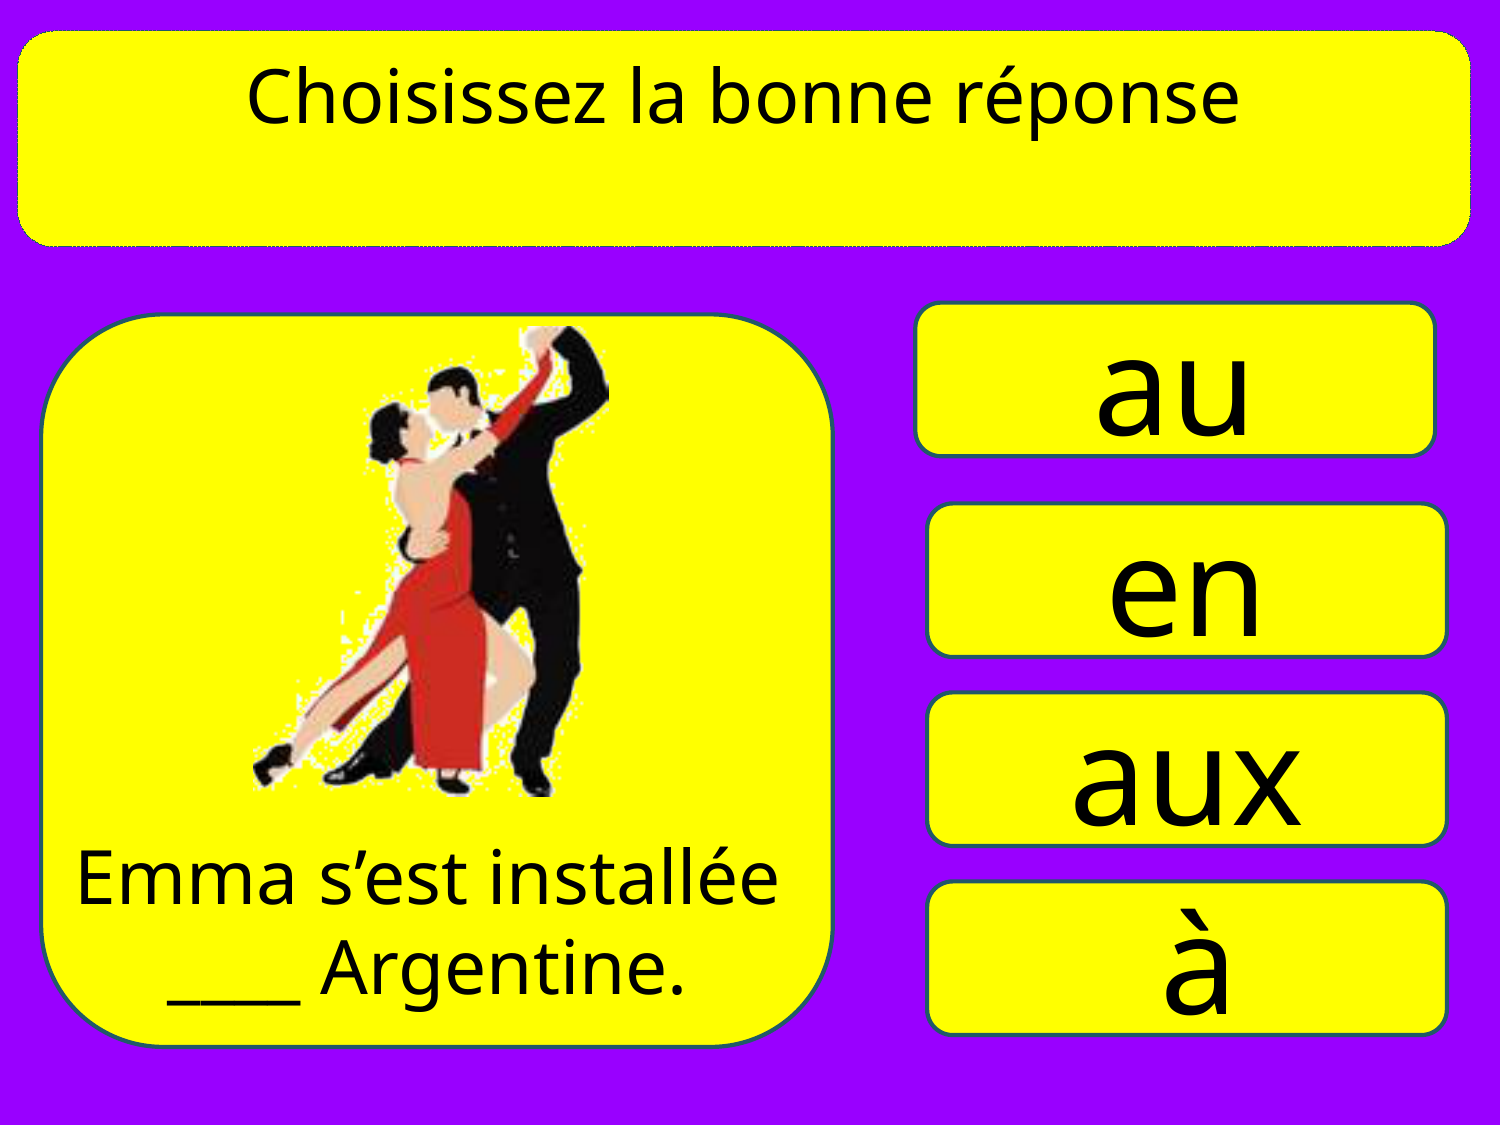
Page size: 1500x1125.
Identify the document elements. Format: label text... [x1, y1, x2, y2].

text_box Choisissez la bonne réponse [17, 30, 1471, 247]
picture [253, 326, 609, 797]
text_box à [997, 869, 1400, 1050]
text_box aux [986, 680, 1388, 861]
text_box [927, 881, 997, 1036]
text_box [1388, 692, 1447, 847]
text_box [1388, 503, 1447, 658]
text_box [84, 1018, 790, 1047]
text_box [927, 503, 986, 658]
text_box au [974, 290, 1376, 471]
text_box [915, 302, 974, 457]
text_box Emma s’est installée ____ Argentine. [0, 822, 857, 1018]
text_box [1400, 881, 1447, 1036]
text_box en [986, 491, 1388, 672]
text_box [1376, 302, 1436, 457]
text_box [927, 692, 986, 847]
text_box [41, 314, 833, 822]
